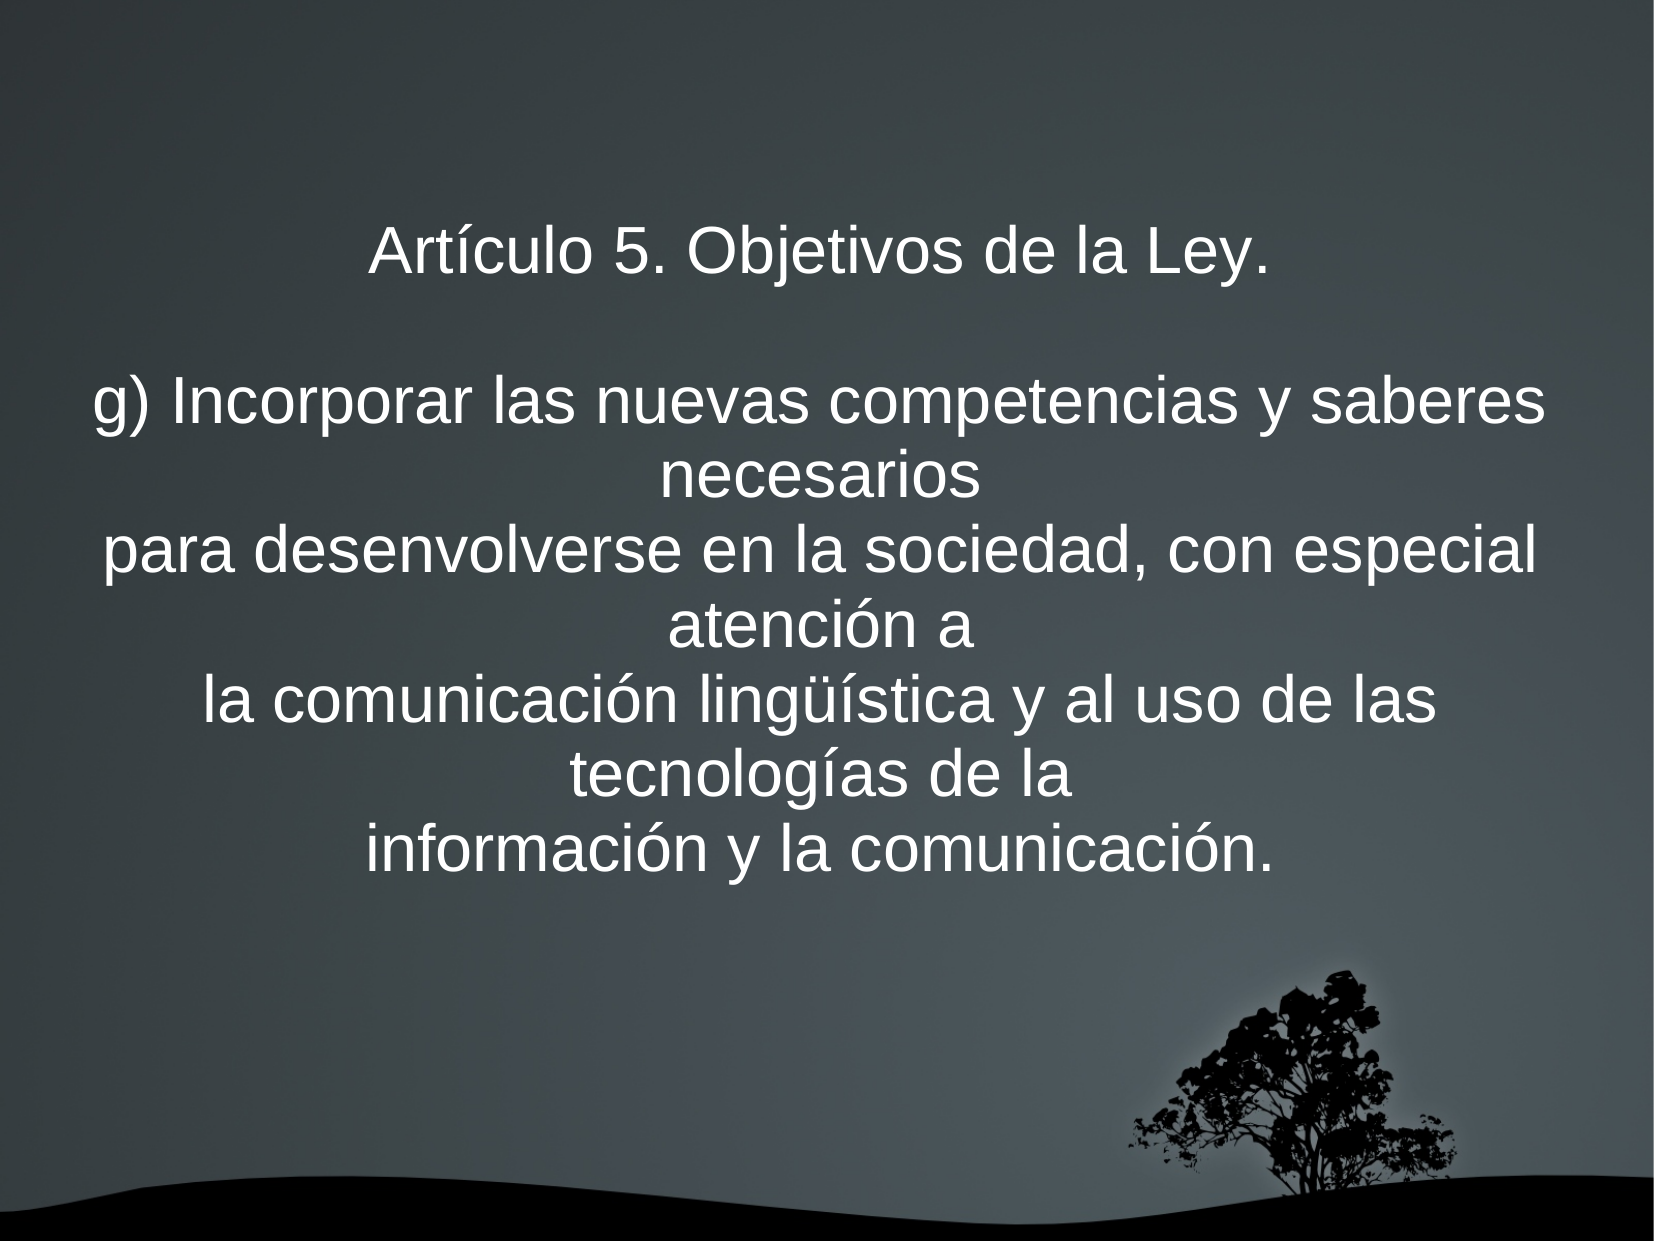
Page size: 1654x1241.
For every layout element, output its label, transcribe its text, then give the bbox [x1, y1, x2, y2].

picture [0, 0, 1654, 1241]
subtitle Artículo 5. Objetivos de la Ley. g) Incorporar las nuevas competencias y saberes necesarios para desenvolverse en la sociedad, con especial atención a la comunicación lingüística y al uso de las tecnologías de la información y la comunicación. [76, 147, 1565, 952]
